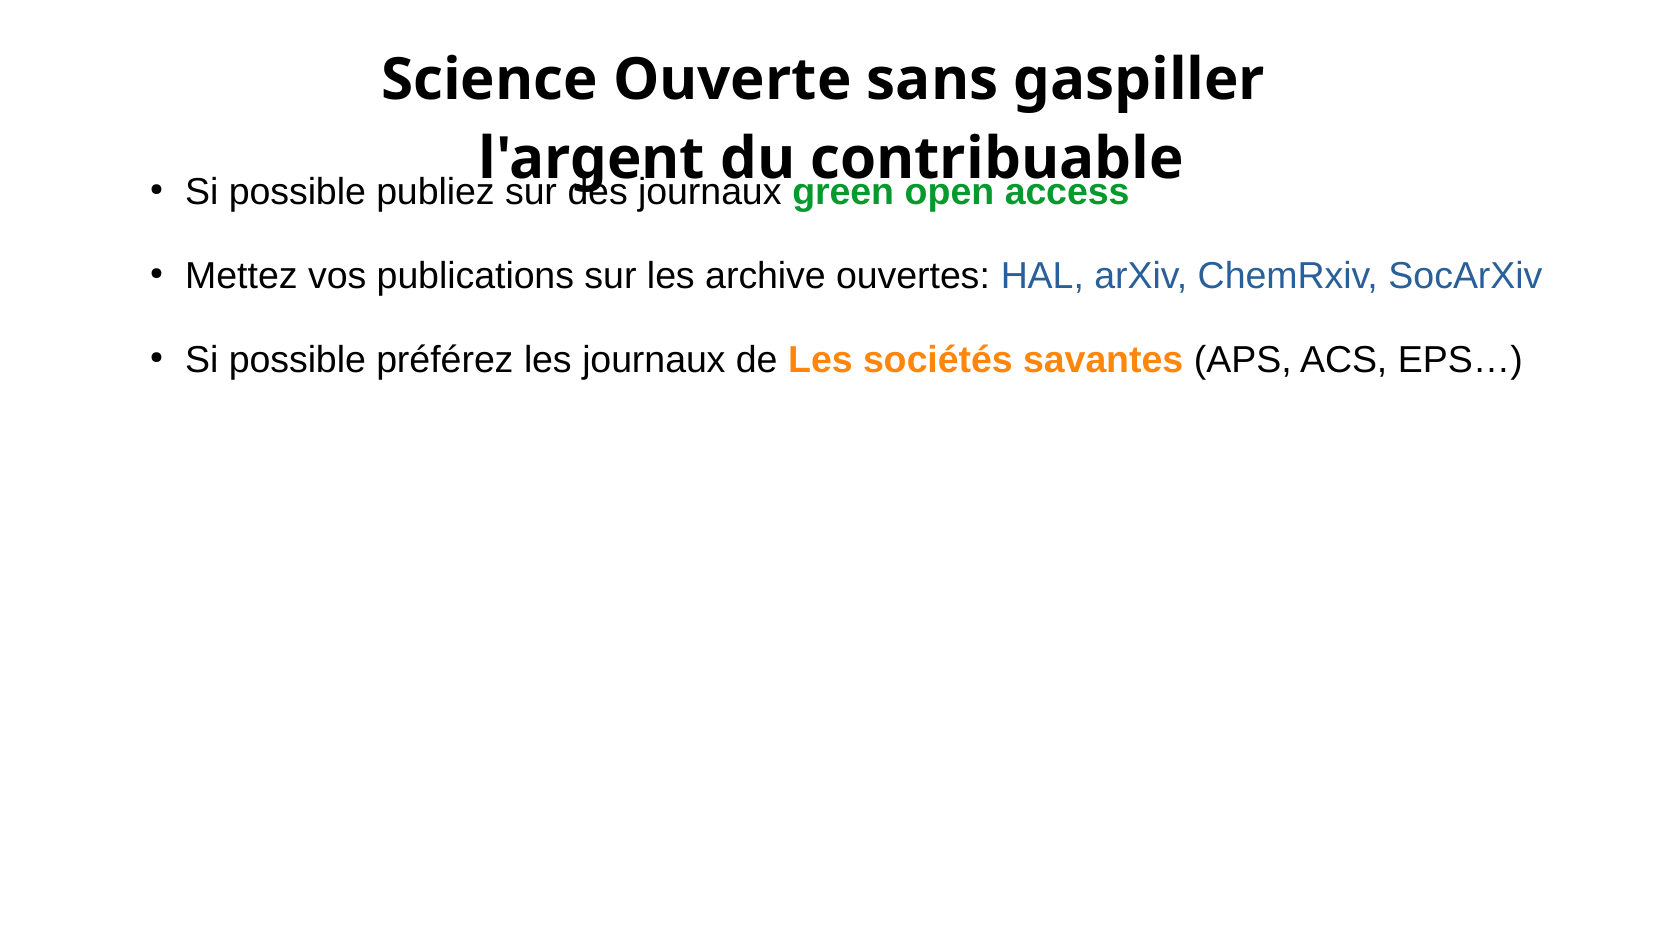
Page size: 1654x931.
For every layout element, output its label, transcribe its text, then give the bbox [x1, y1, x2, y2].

text_box Science Ouverte sans gaspiller l'argent du contribuable [75, 30, 1587, 162]
text_box Si possible publiez sur des journaux green open access Mettez vos publications sur les archive ouvertes: HAL, arXiv, ChemRxiv, SocArXiv Si possible préférez les journaux de Les sociétés savantes (APS, ACS, EPS…) [135, 162, 1558, 514]
